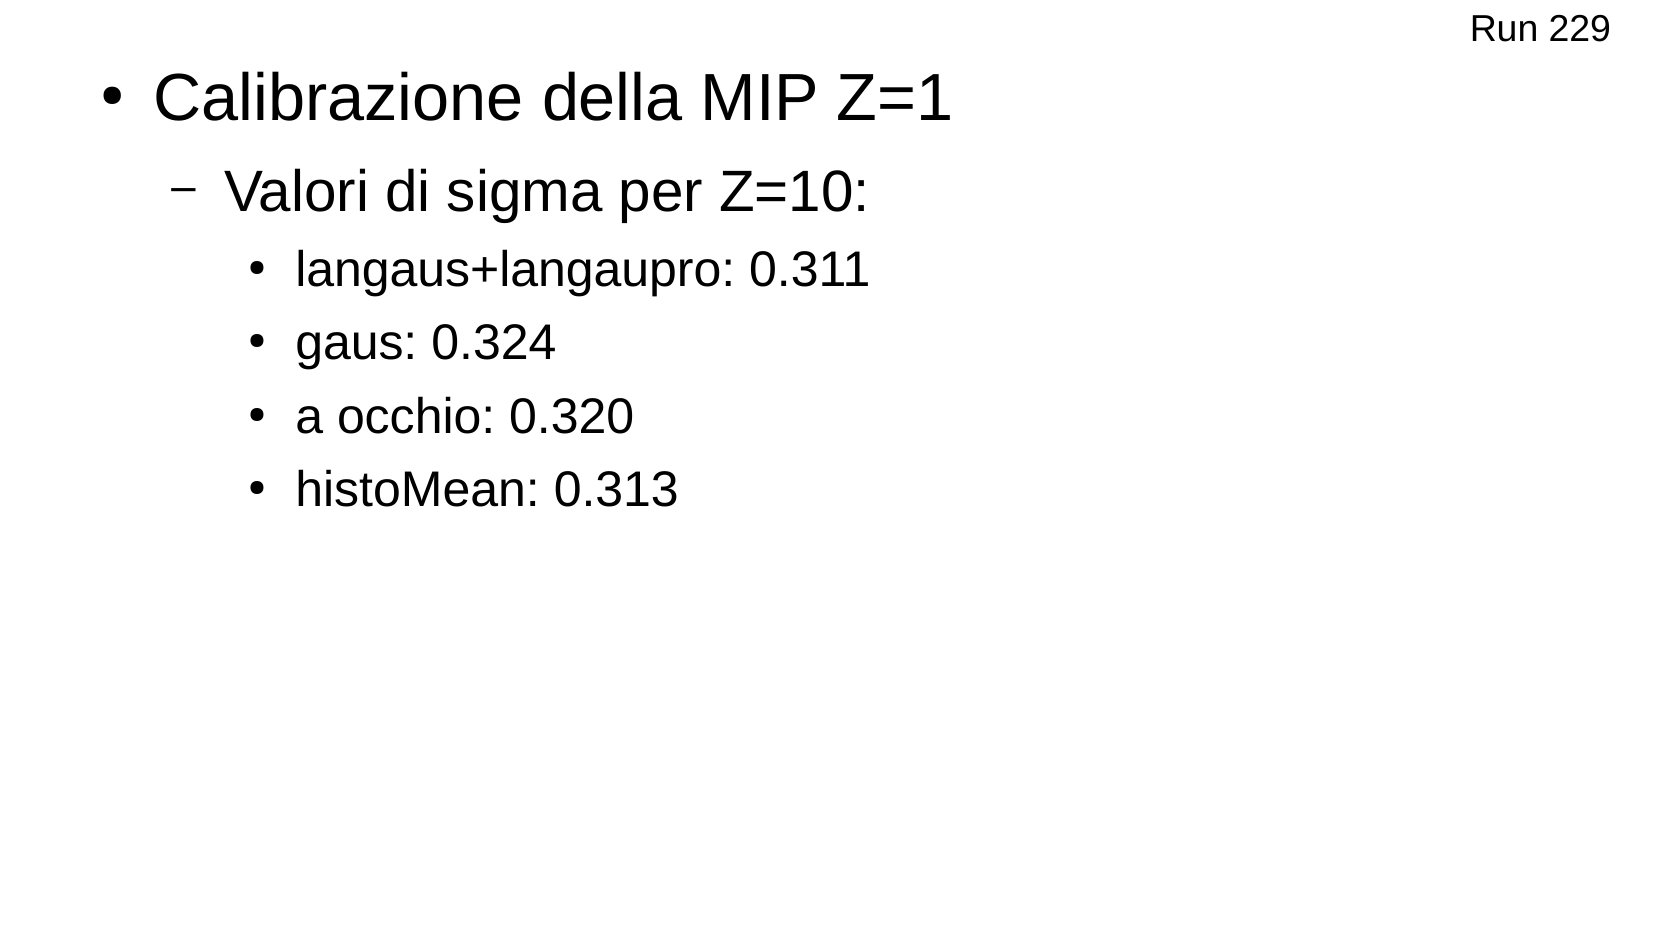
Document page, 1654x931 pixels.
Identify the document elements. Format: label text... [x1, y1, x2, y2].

text_box Run 229 [1455, 0, 1654, 61]
list Calibrazione della MIP Z=1 Valori di sigma per Z=10: langaus+langaupro: 0.311 gaus: 0.324 a occhio: 0.320 histoMean: 0.313 [82, 60, 1571, 757]
